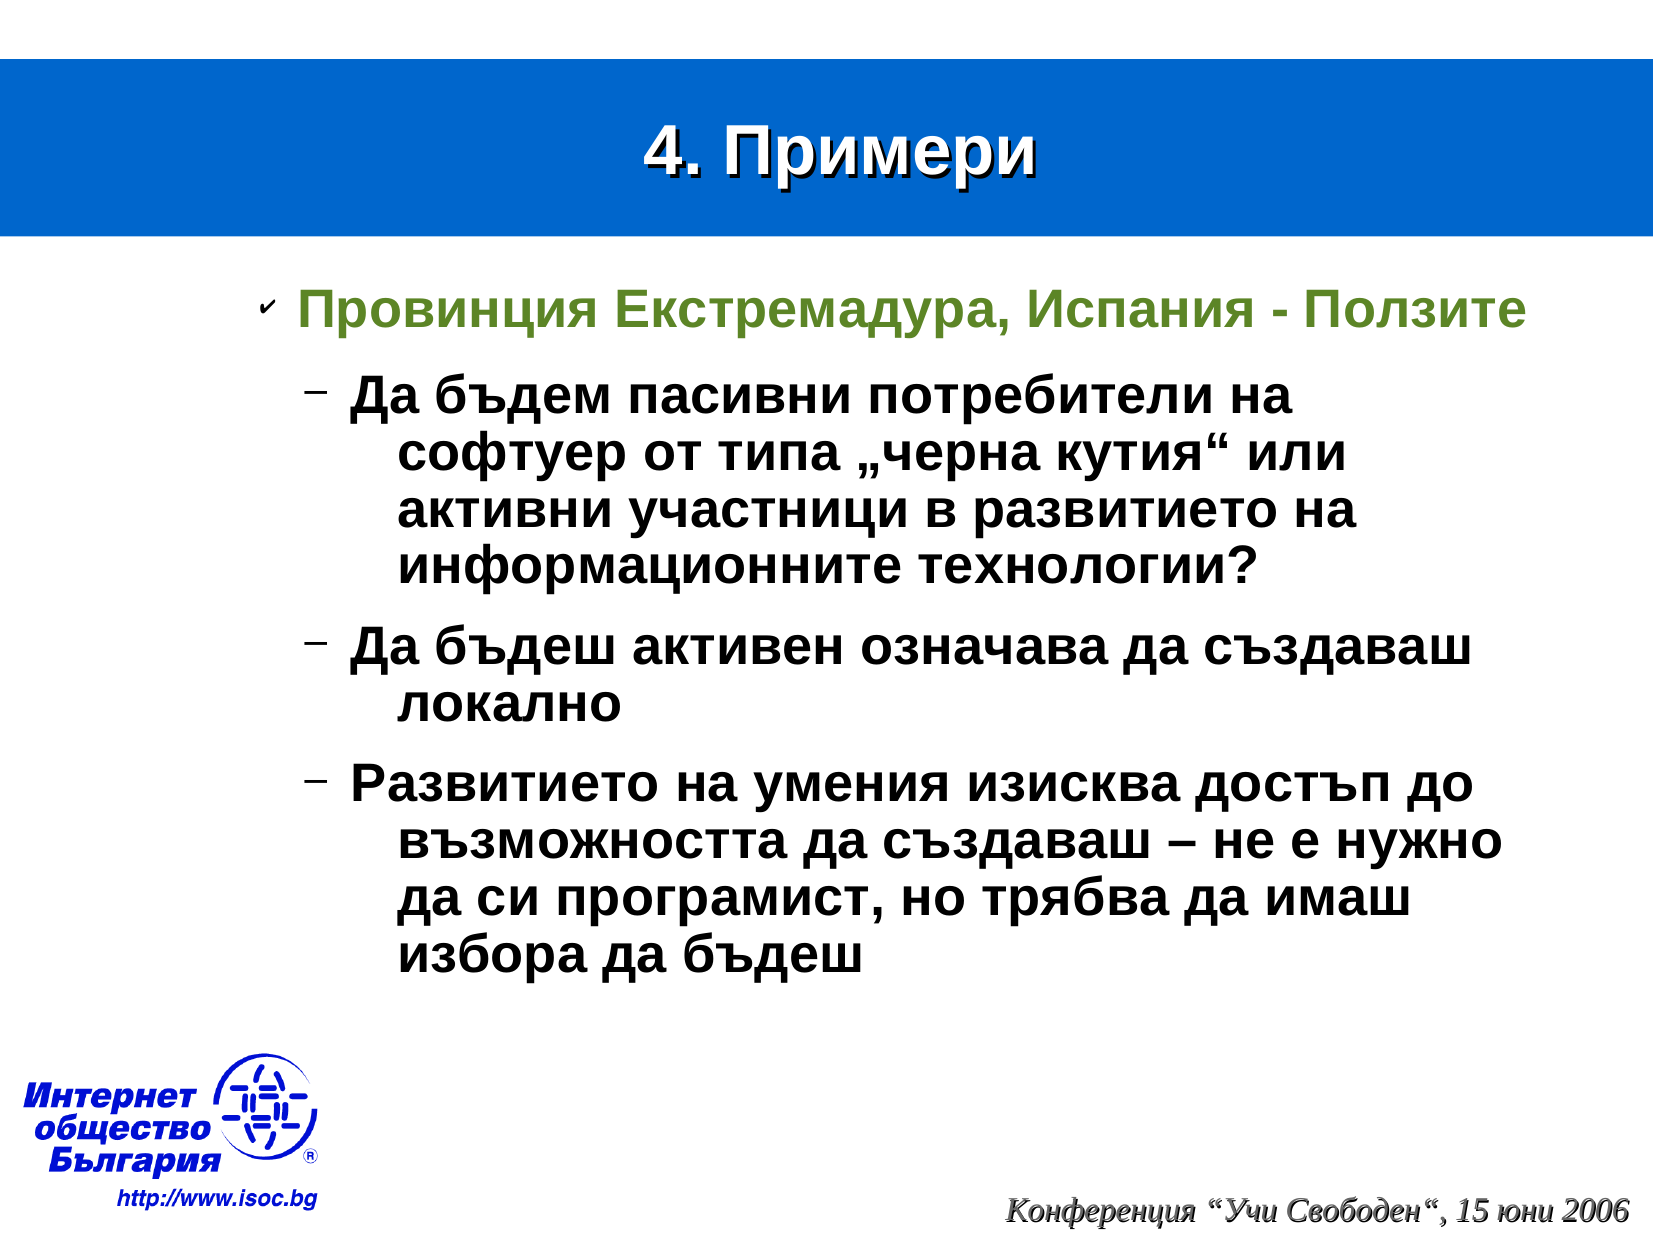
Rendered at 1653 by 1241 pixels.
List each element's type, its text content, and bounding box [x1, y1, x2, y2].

title 4. Примери [29, 79, 1653, 227]
picture [23, 1051, 318, 1211]
list Провинция Екстремадура, Испания - Ползите Да бъдем пасивни потребители на софтуер от типа „черна кутия“ или активни участници в развитието на информационните технологии? Да бъдеш активен означава да създаваш локално Развитието на умения изисква достъп до възможността да създаваш – не е нужно да си програмист, но трябва да имаш избора да бъдеш [118, 281, 1530, 1093]
